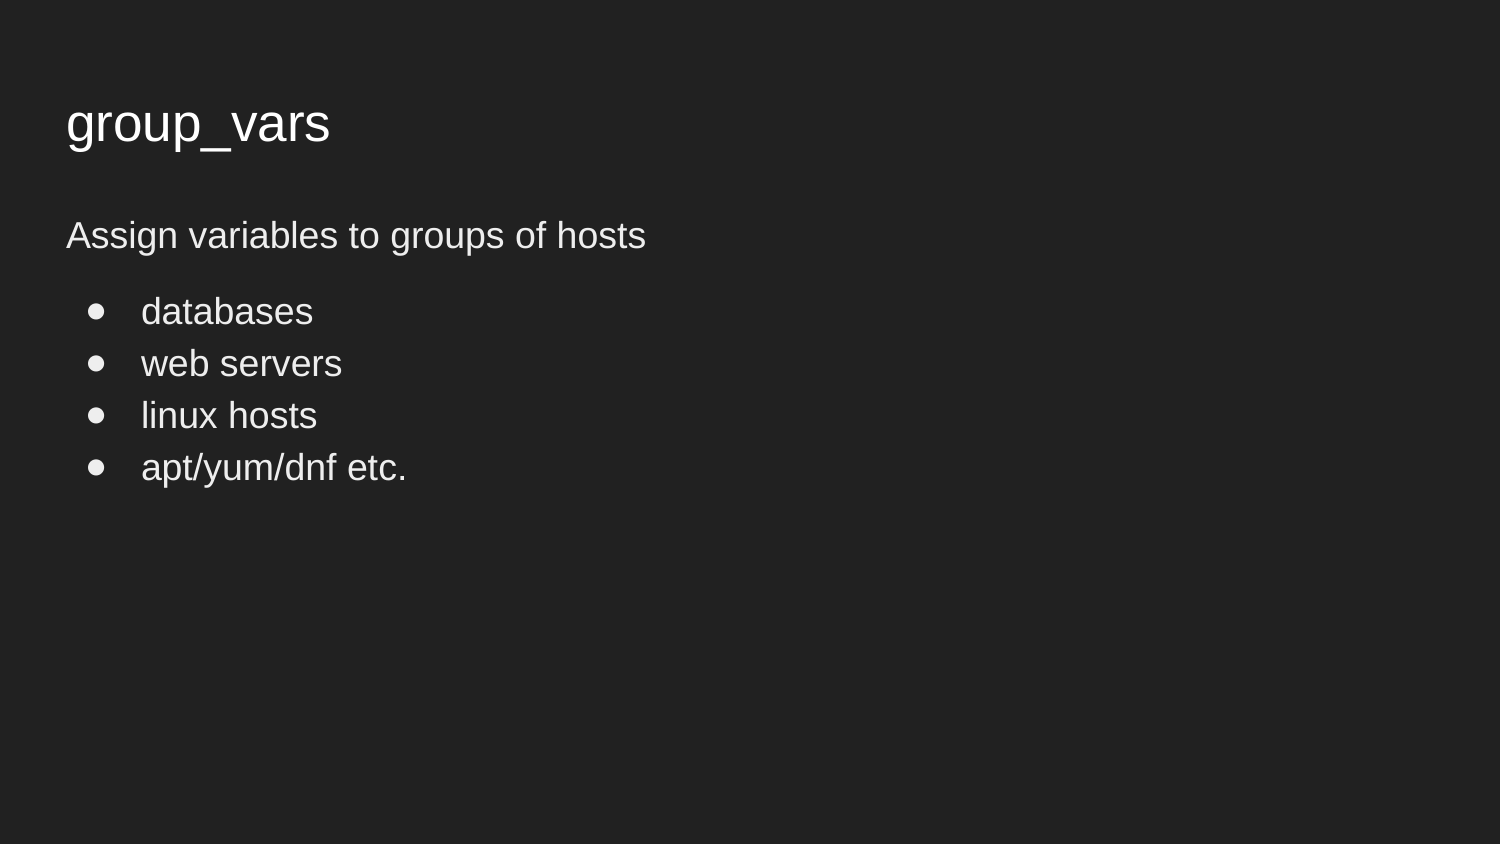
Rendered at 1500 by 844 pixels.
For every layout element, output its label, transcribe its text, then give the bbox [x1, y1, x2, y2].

list Assign variables to groups of hosts databases web servers linux hosts apt/yum/dnf etc. [51, 189, 681, 750]
title group_vars [51, 72, 1449, 167]
